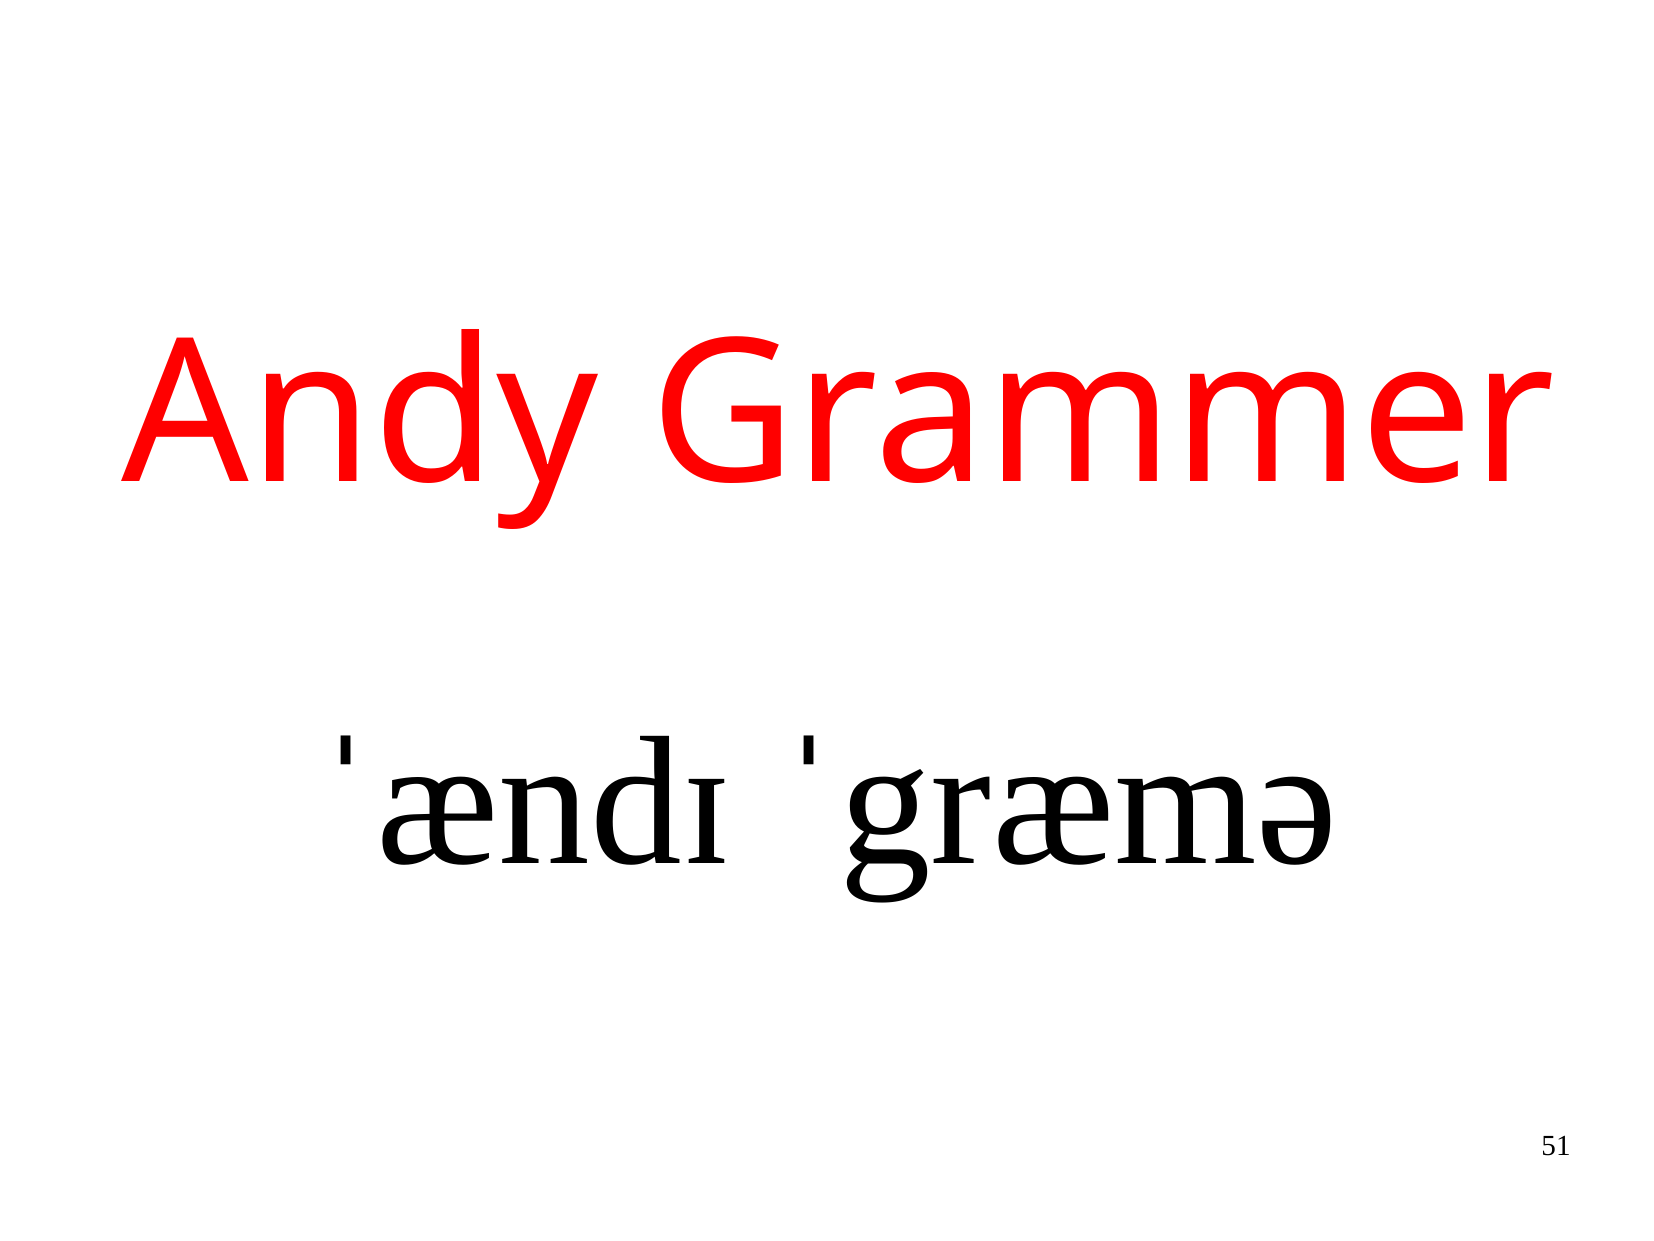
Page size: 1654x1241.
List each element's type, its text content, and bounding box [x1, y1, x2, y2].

text_box Andy Grammer [82, 259, 1595, 675]
subtitle ˈændɪ ˈgræmə [82, 675, 1571, 1109]
